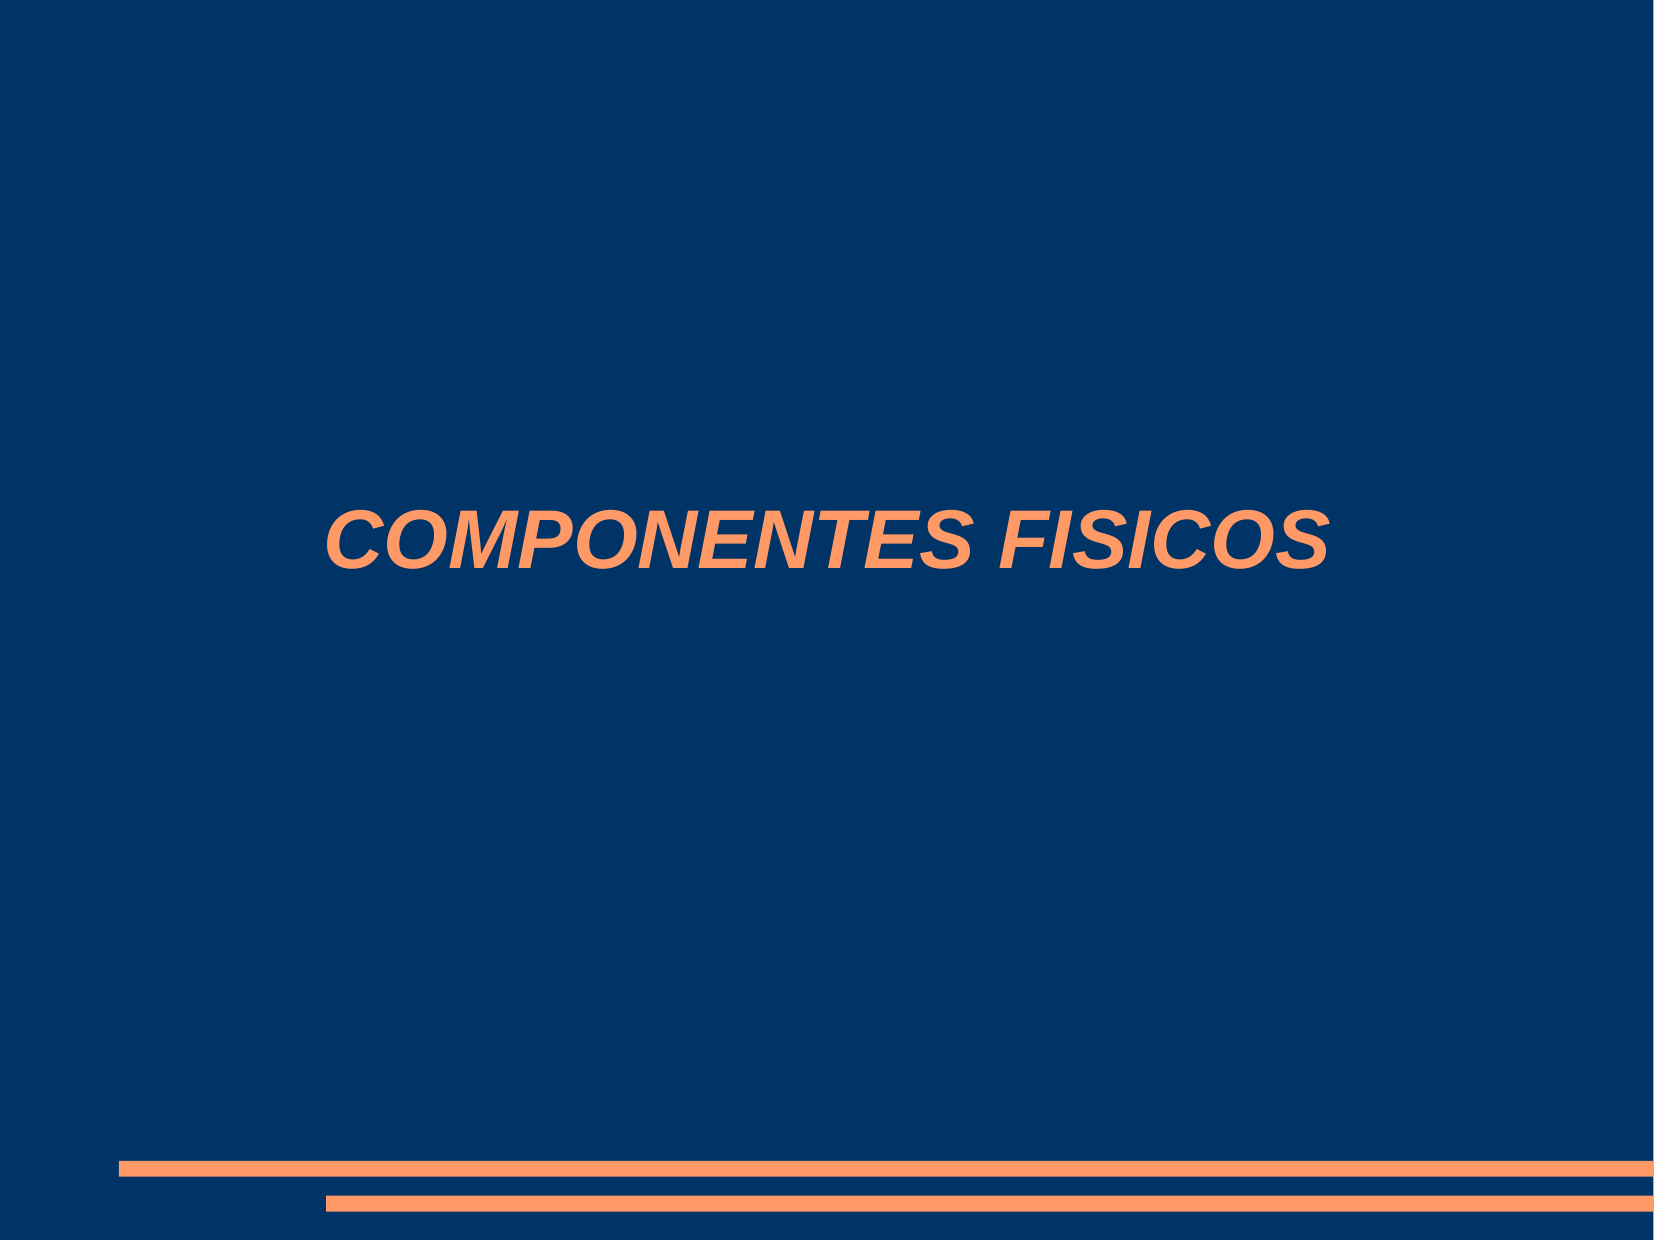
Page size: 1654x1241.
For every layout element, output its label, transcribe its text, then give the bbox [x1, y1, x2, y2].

title COMPONENTES FISICOS [121, 436, 1534, 644]
